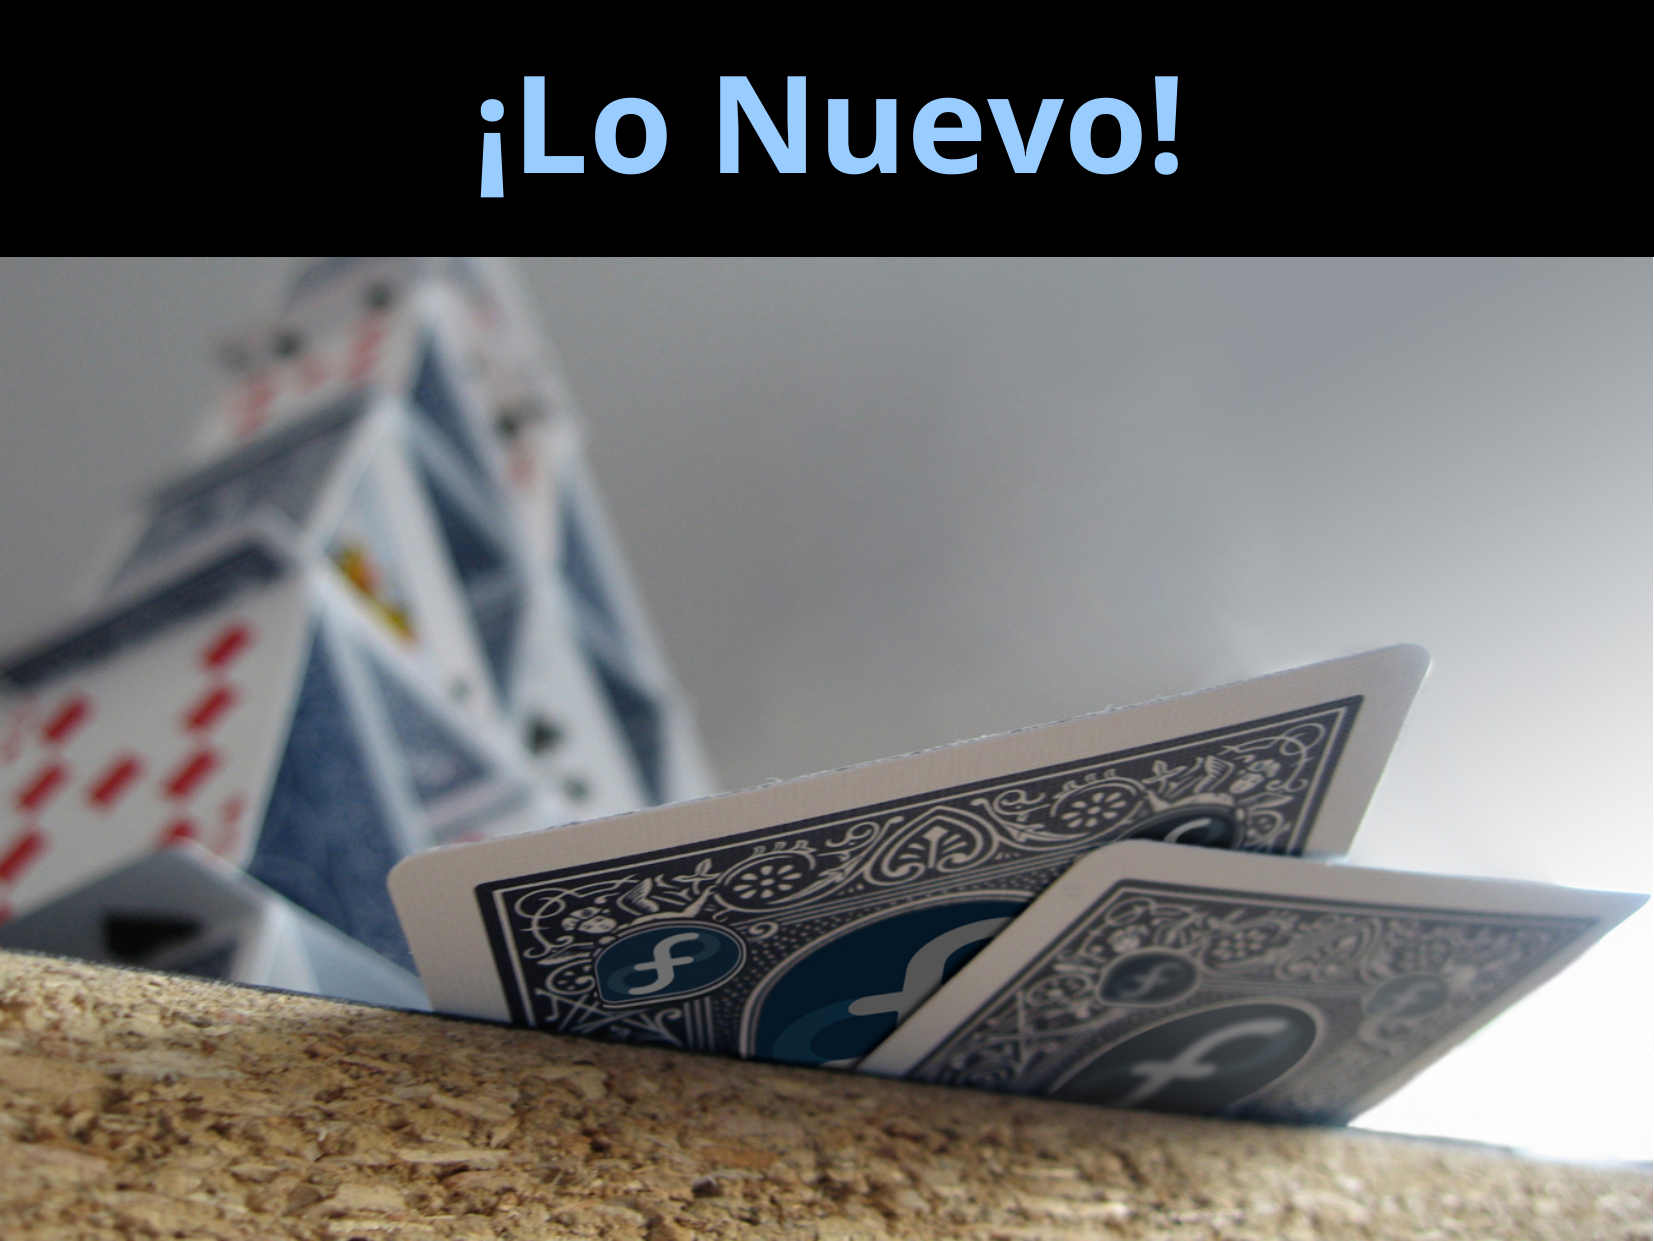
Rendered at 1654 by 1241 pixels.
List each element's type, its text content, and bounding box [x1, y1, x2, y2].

title ¡Lo Nuevo! [42, 17, 1619, 225]
text_box [0, 0, 1654, 257]
picture [0, 257, 1654, 1241]
